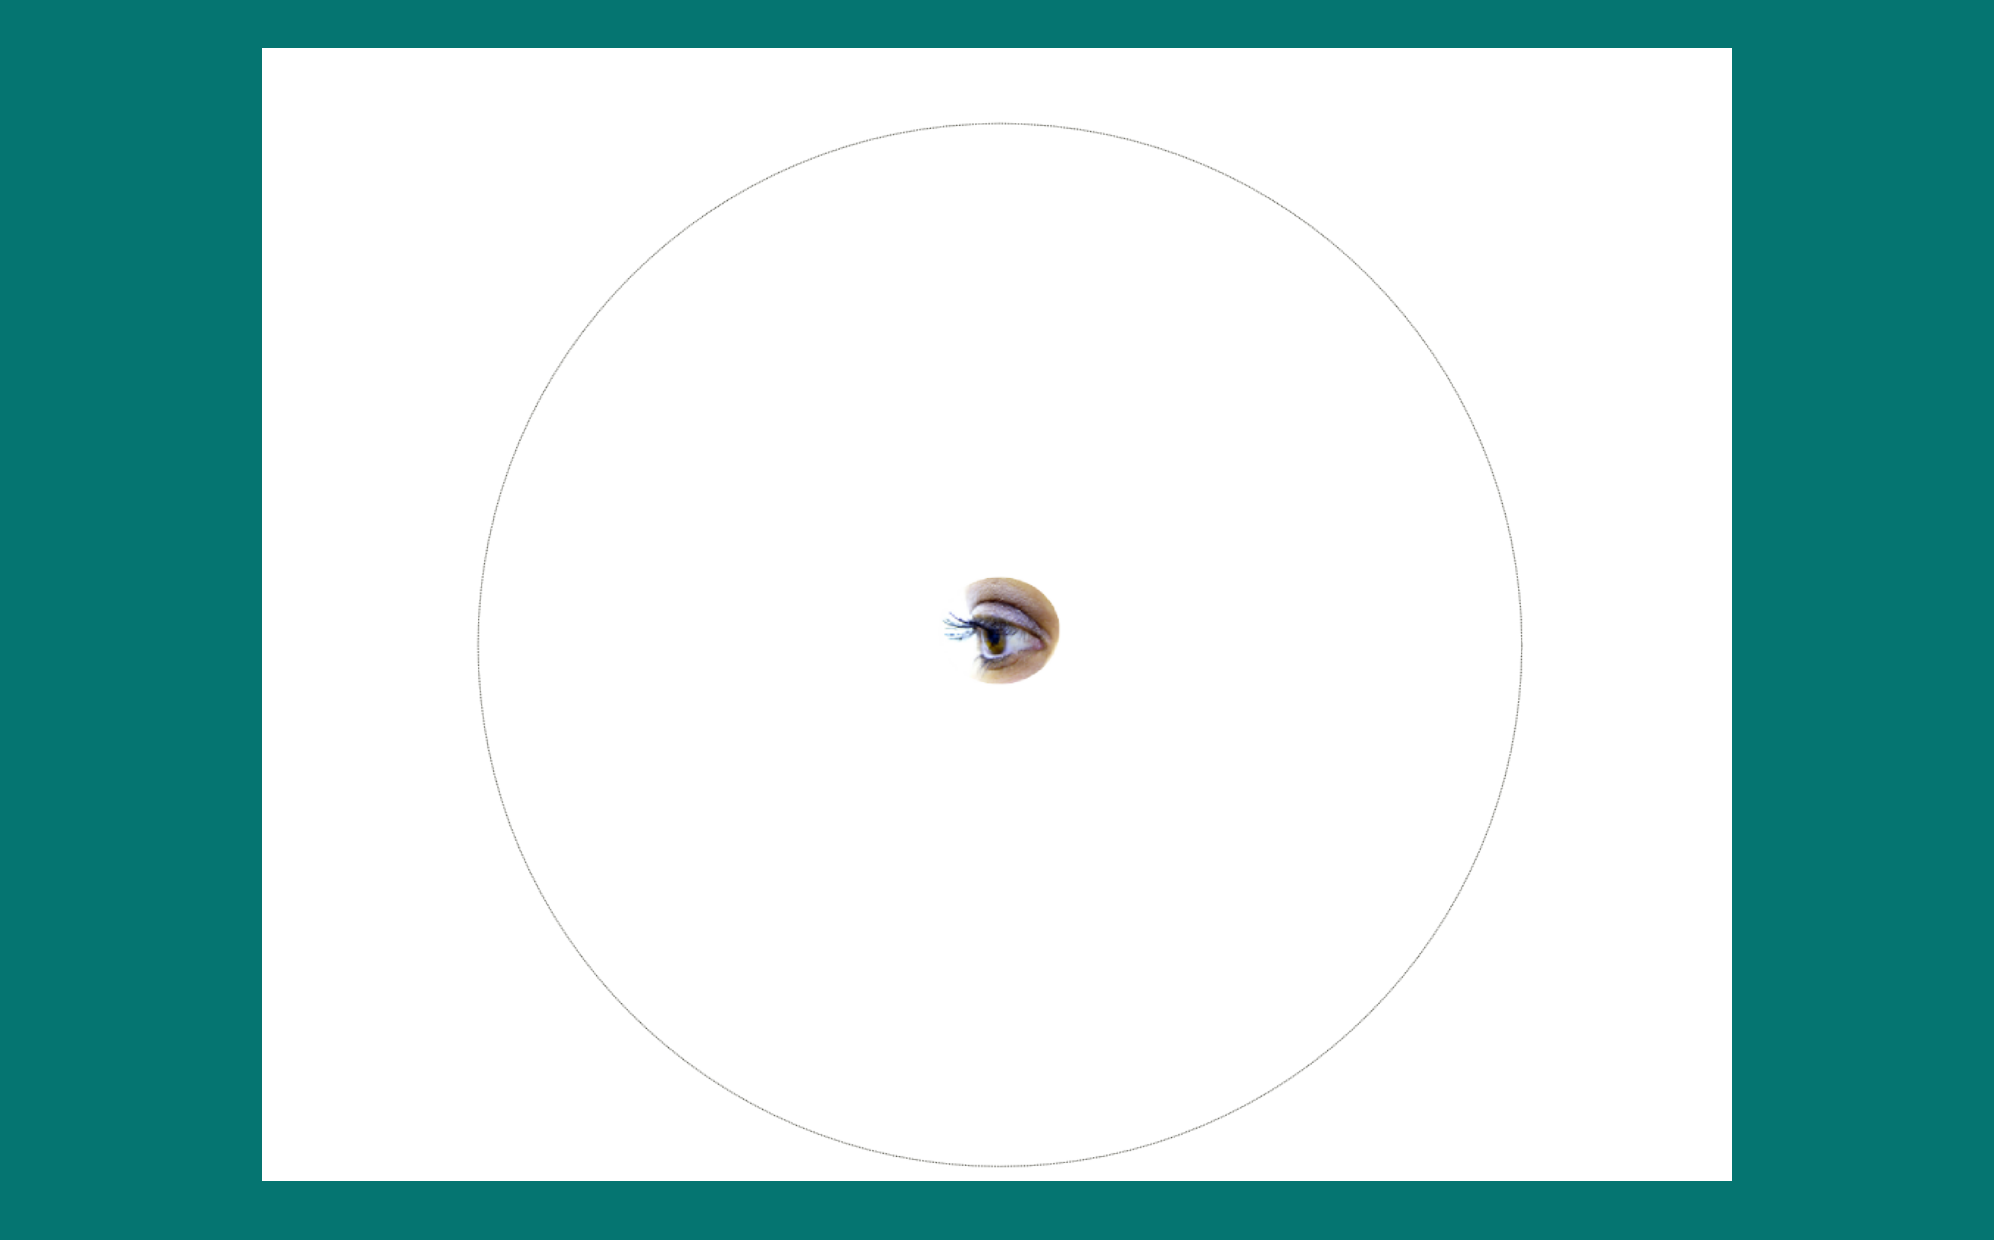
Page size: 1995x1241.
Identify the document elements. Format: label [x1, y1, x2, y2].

picture [262, 47, 1733, 1181]
